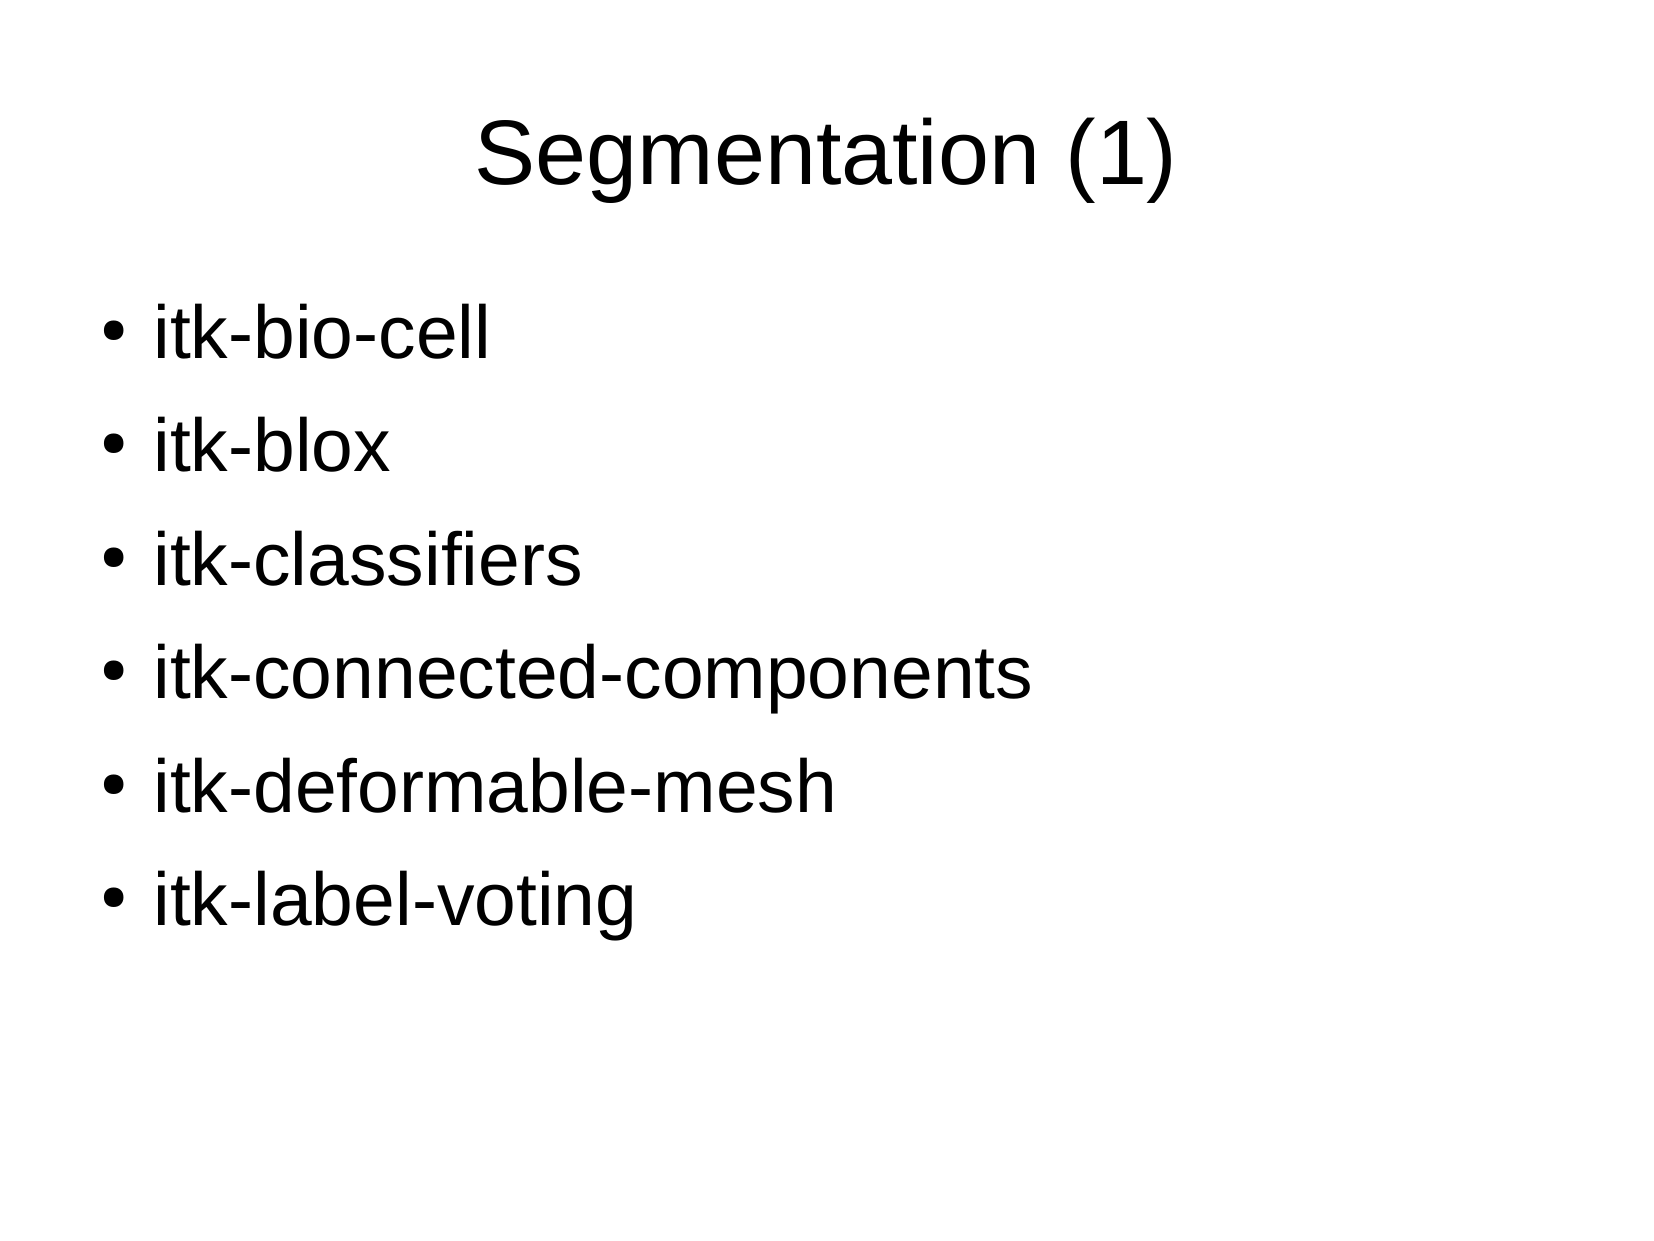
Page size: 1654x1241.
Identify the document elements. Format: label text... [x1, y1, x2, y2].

list itk-bio-cell itk-blox itk-classifiers itk-connected-components itk-deformable-mesh itk-label-voting [82, 290, 1571, 1109]
title Segmentation (1) [82, 56, 1571, 250]
